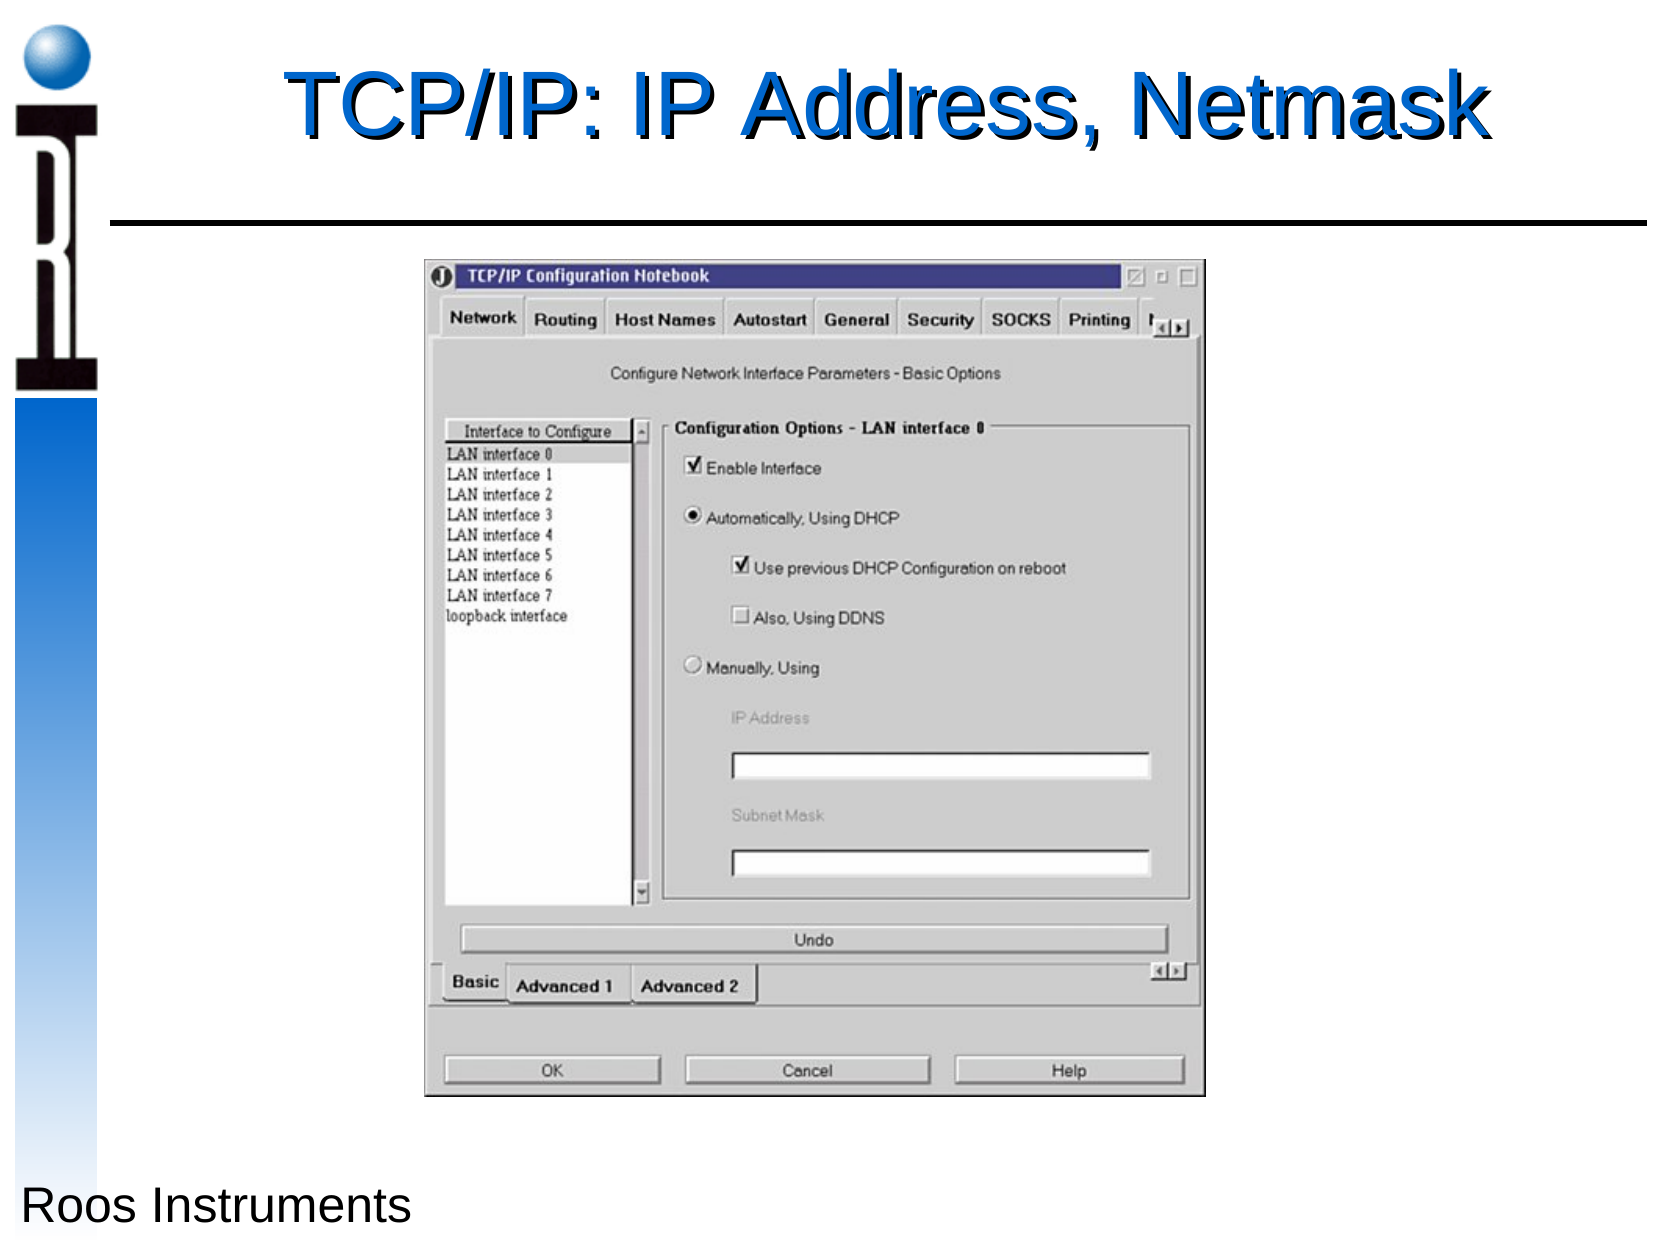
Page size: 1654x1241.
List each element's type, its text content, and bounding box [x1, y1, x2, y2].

picture [424, 259, 1206, 1097]
picture [11, 20, 103, 398]
title TCP/IP: IP Address, Netmask [121, 0, 1654, 208]
